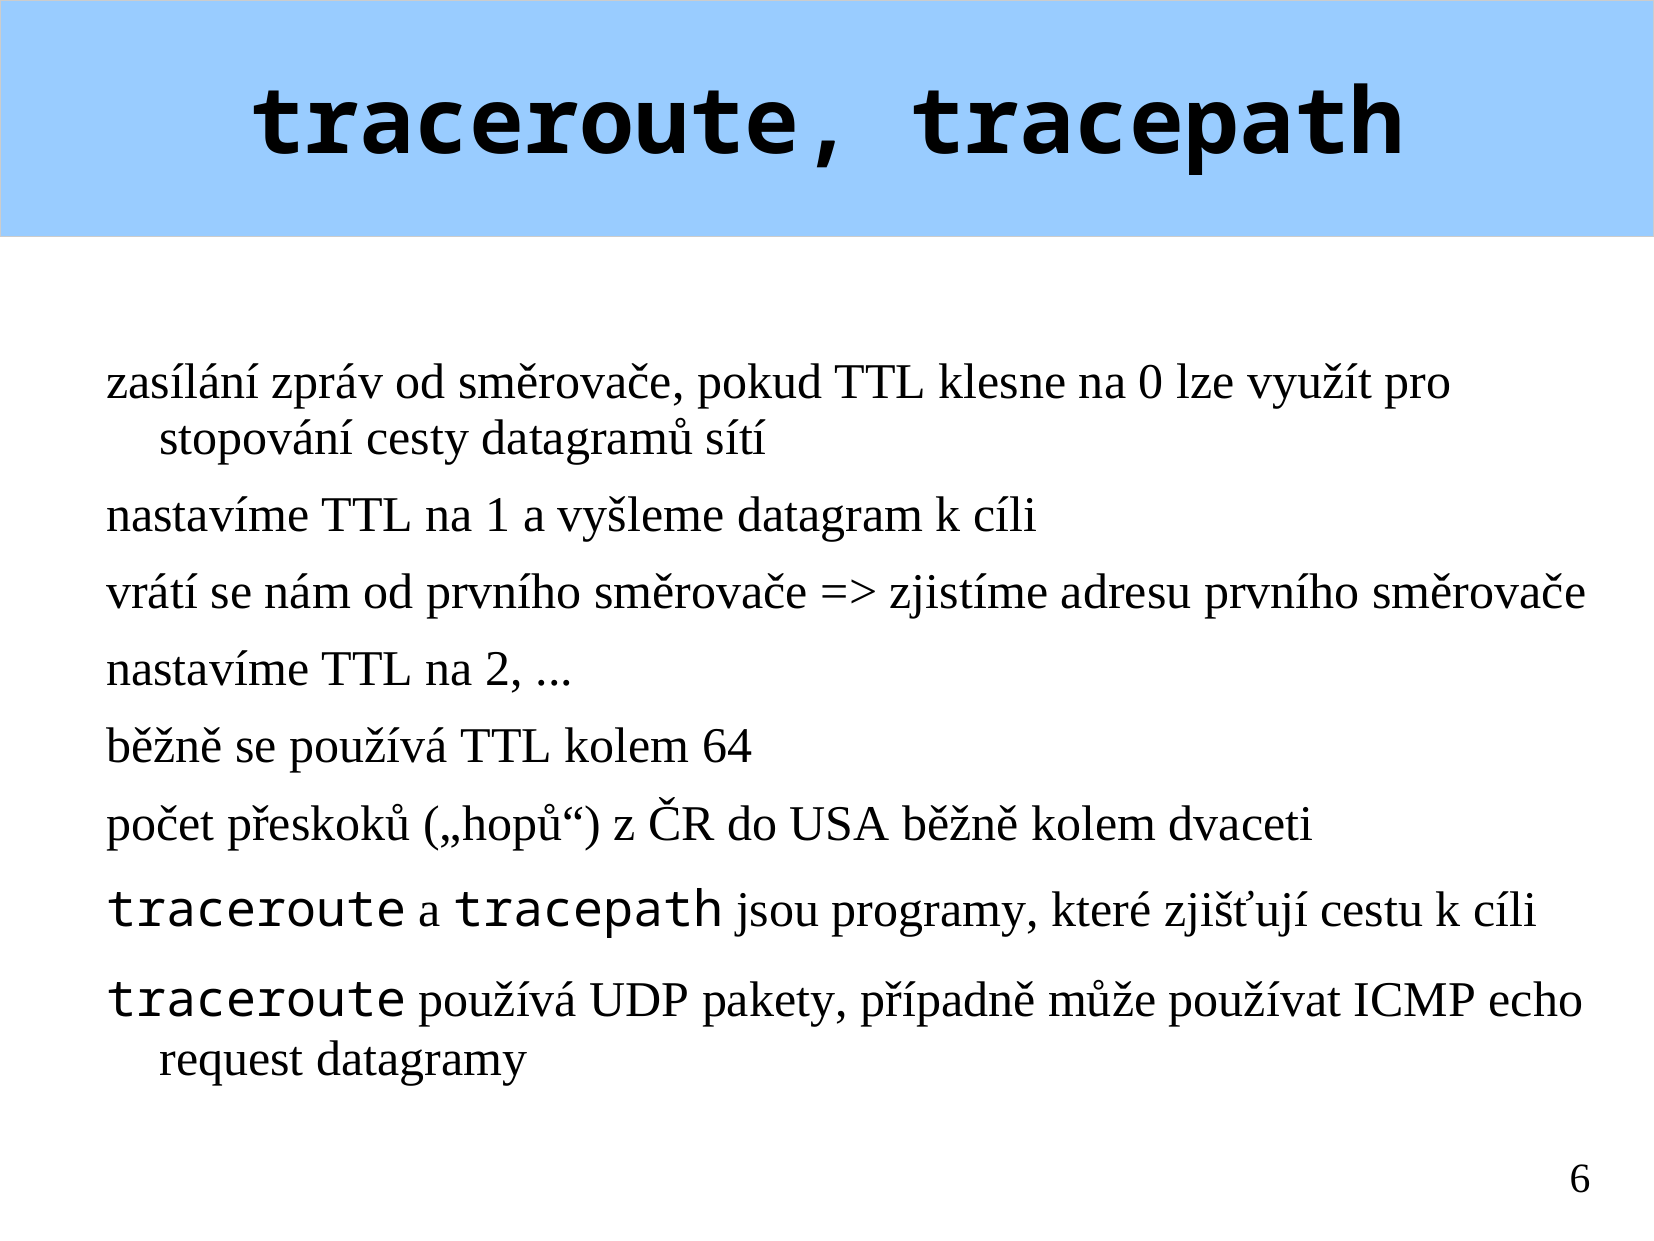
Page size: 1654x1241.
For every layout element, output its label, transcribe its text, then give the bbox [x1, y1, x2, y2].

title traceroute, tracepath [0, 0, 1654, 237]
list zasílání zpráv od směrovače, pokud TTL klesne na 0 lze využít pro stopování cesty datagramů sítí nastavíme TTL na 1 a vyšleme datagram k cíli vrátí se nám od prvního směrovače => zjistíme adresu prvního směrovače nastavíme TTL na 2, ... běžně se používá TTL kolem 64 počet přeskoků („hopů“) z ČR do USA běžně kolem dvaceti traceroute a tracepath jsou programy, které zjišťují cestu k cíli traceroute používá UDP pakety, případně může používat ICMP echo request datagramy [88, 354, 1625, 1182]
